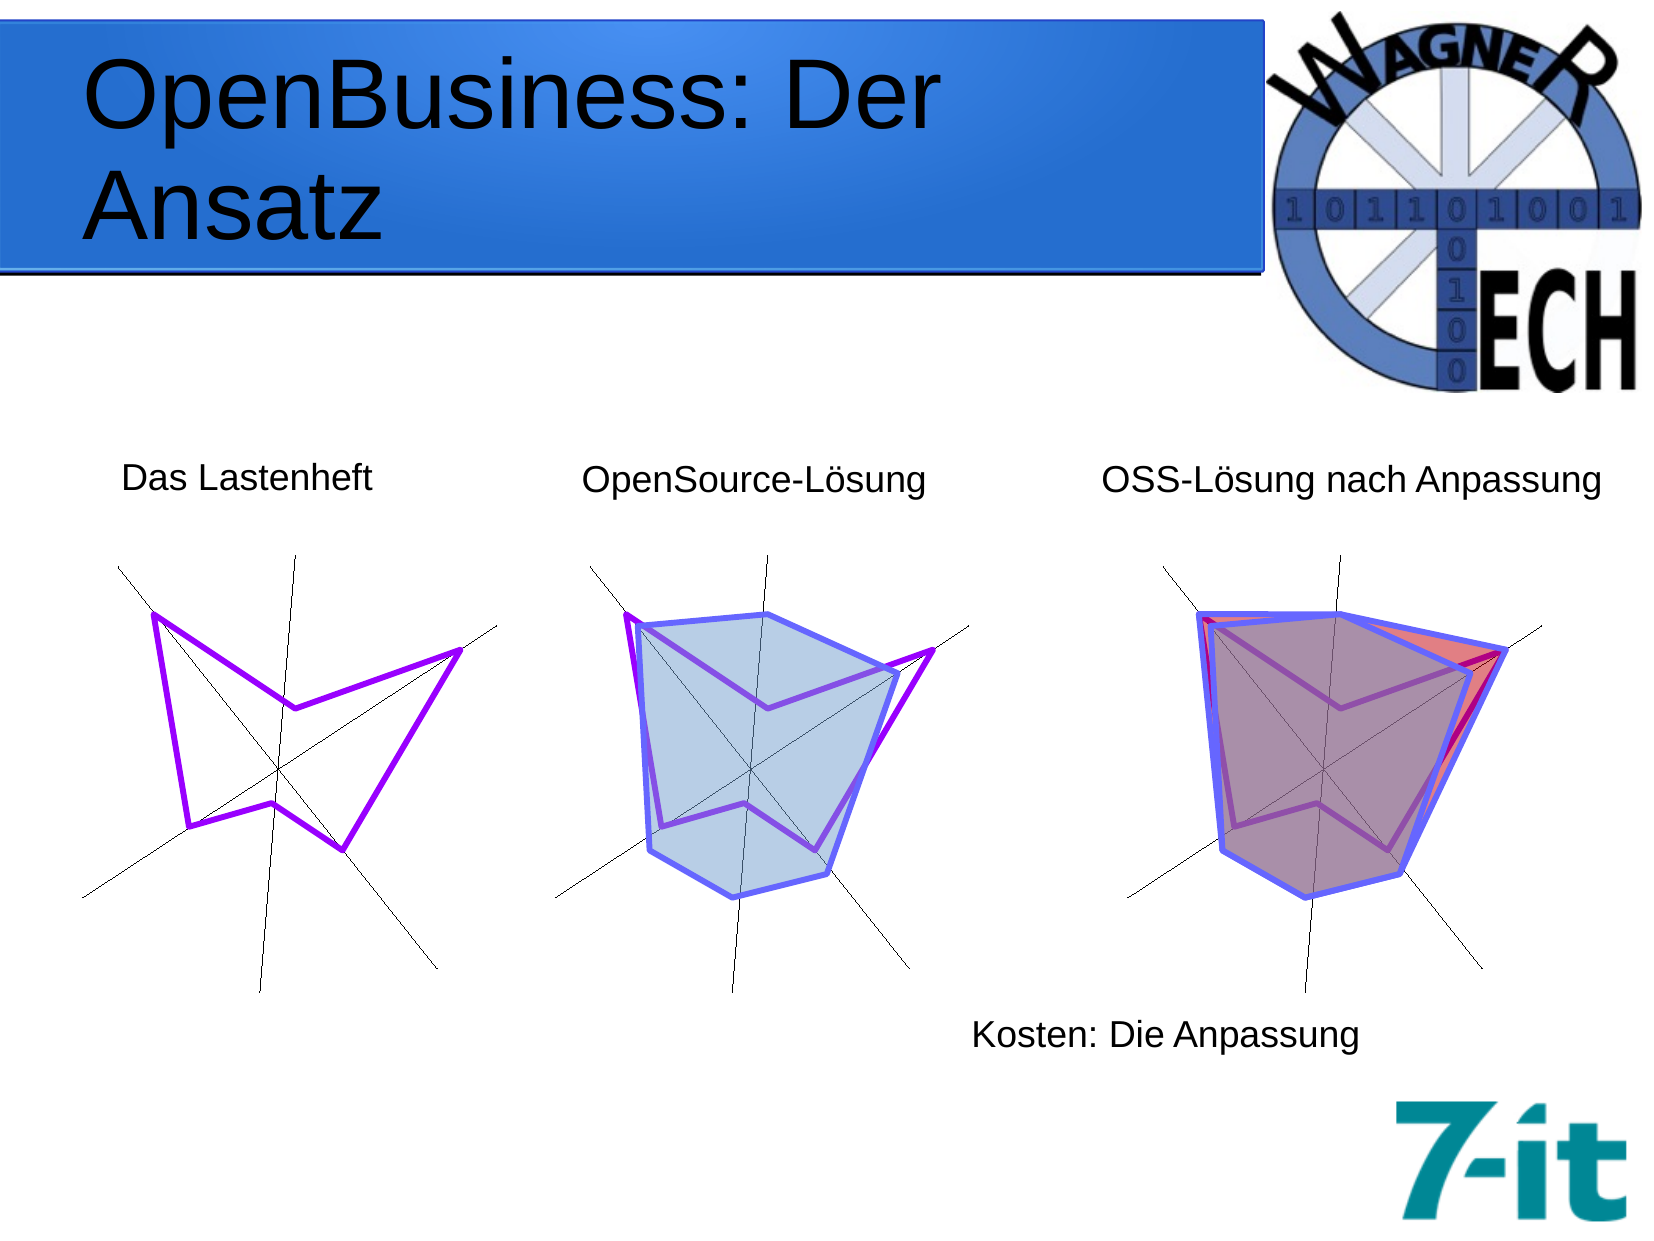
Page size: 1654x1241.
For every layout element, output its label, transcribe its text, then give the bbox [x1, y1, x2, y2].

text_box Das Lastenheft [106, 448, 674, 506]
text_box Kosten: Die Anpassung [956, 1006, 1524, 1063]
text_box OSS-Lösung nach Anpassung [1086, 451, 1619, 508]
picture [1266, 11, 1642, 393]
title OpenBusiness: Der Ansatz [82, 38, 1235, 261]
picture [1370, 1086, 1639, 1228]
text_box [637, 614, 898, 898]
text_box OpenSource-Lösung [566, 451, 1086, 508]
text_box [1198, 614, 1506, 898]
